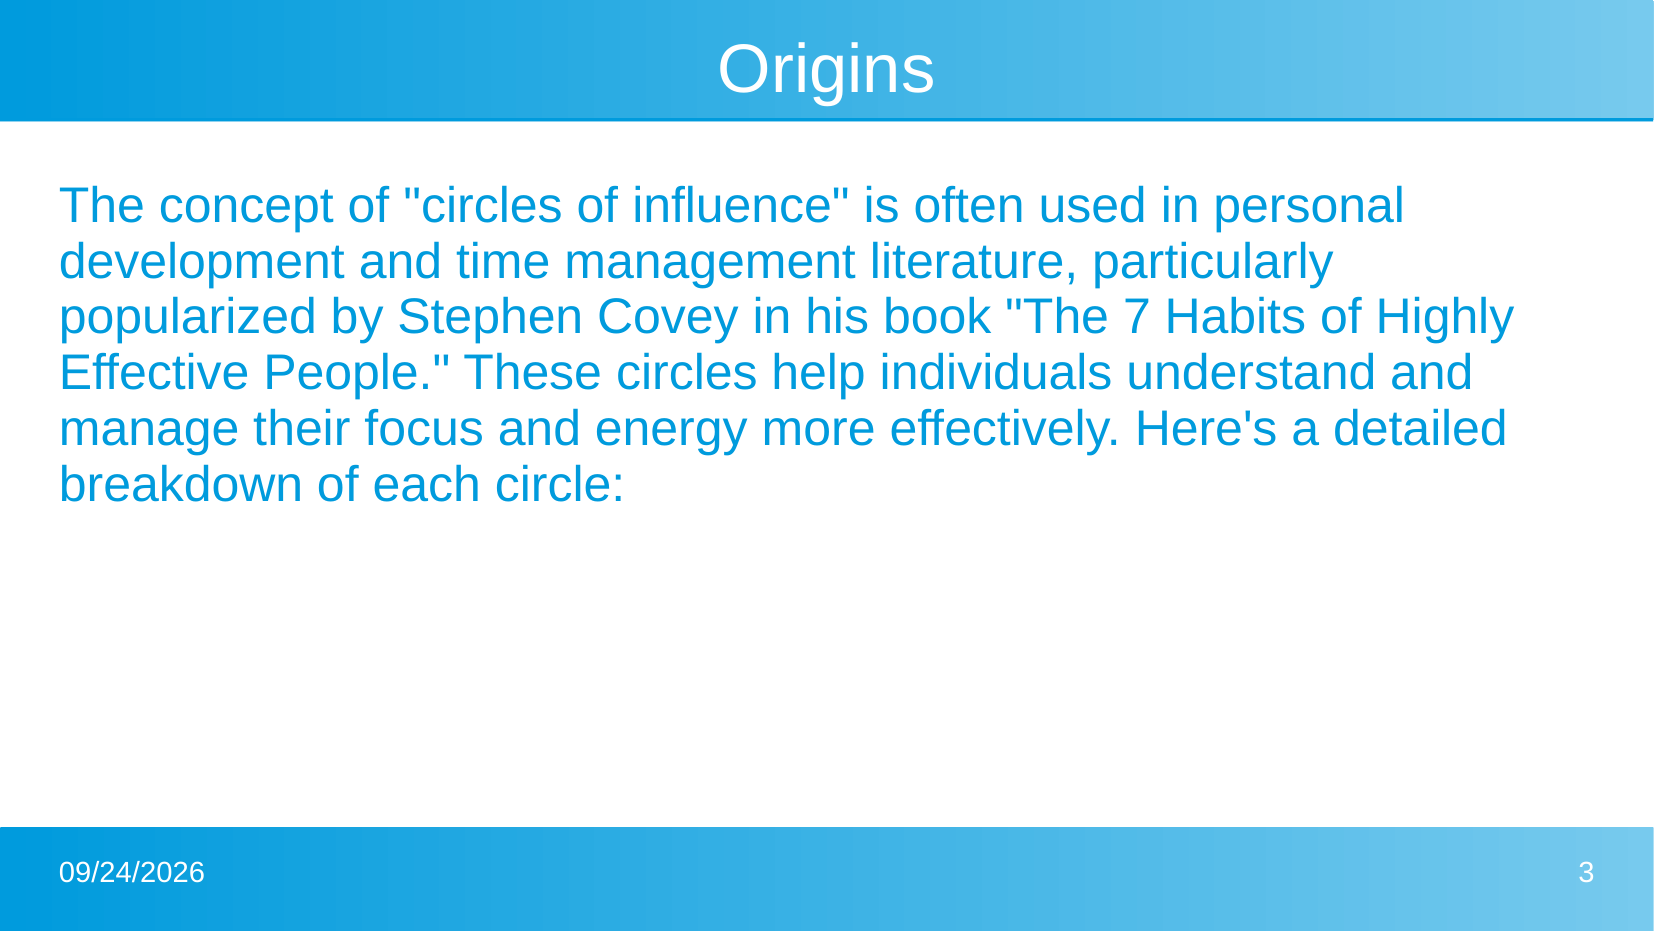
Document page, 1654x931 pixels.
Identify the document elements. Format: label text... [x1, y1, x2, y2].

title Origins [59, 29, 1595, 108]
list The concept of "circles of influence" is often used in personal development and time management literature, particularly popularized by Stephen Covey in his book "The 7 Habits of Highly Effective People." These circles help individuals understand and manage their focus and energy more effectively. Here's a detailed breakdown of each circle: [59, 177, 1595, 768]
